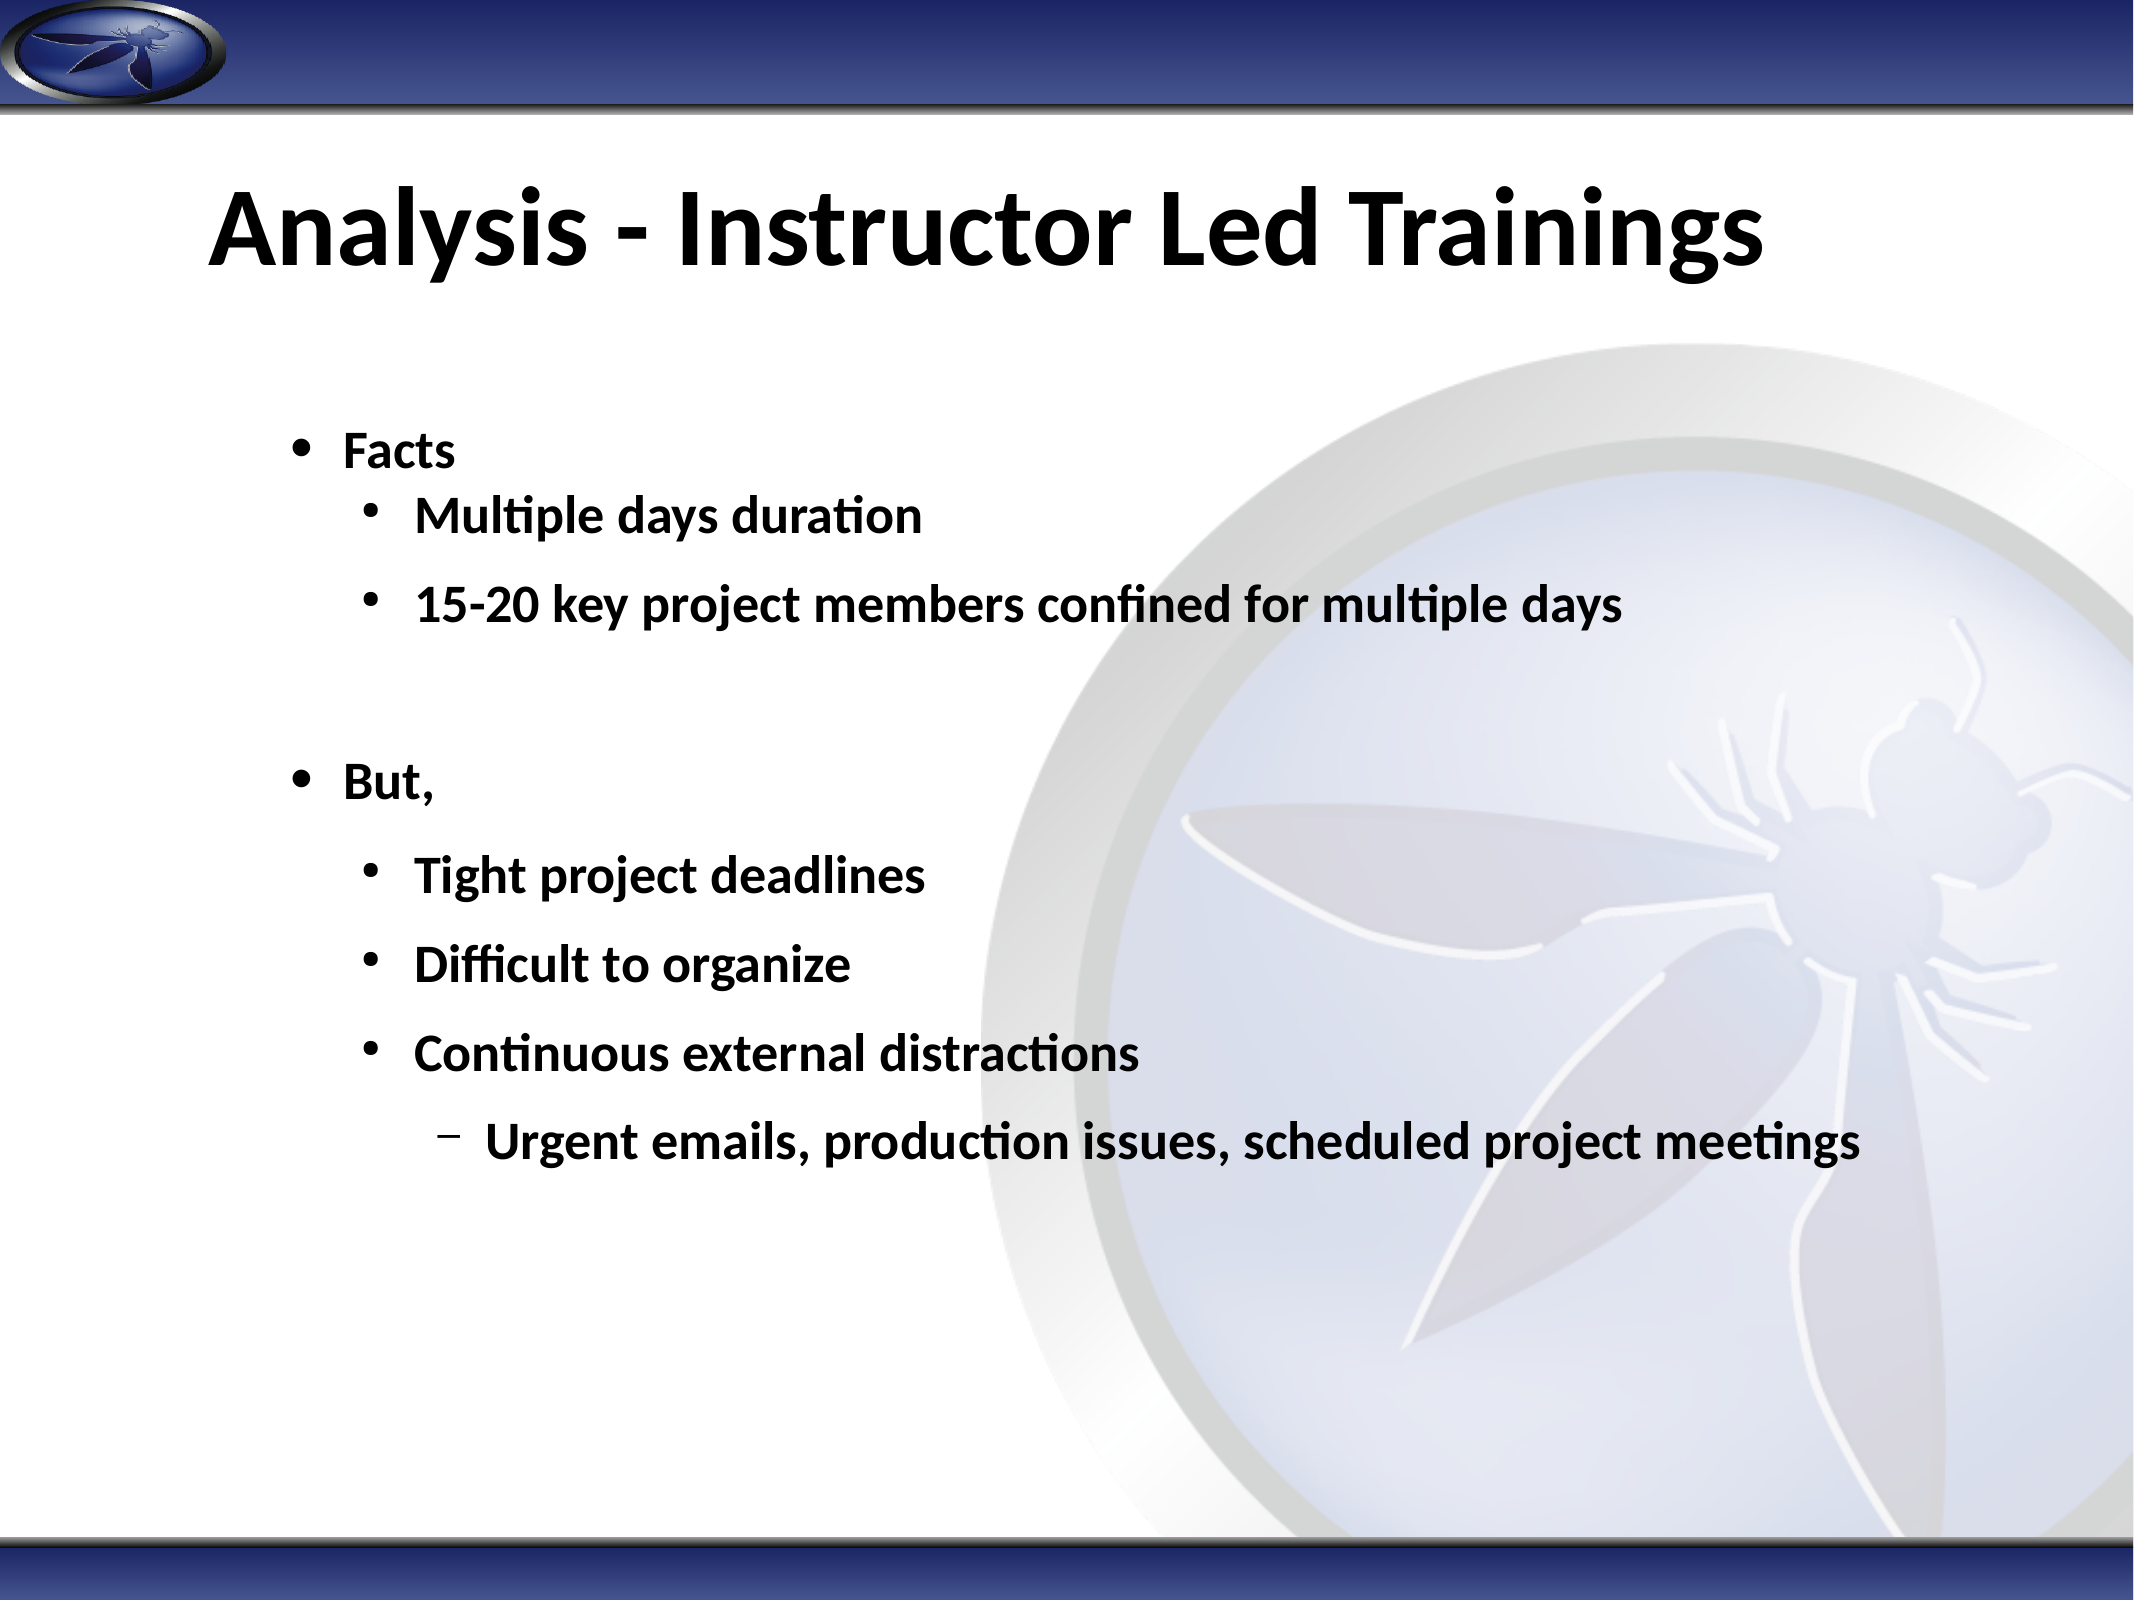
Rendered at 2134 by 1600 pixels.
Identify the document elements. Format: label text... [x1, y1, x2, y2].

title Analysis - Instructor Led Trainings [208, 125, 1925, 350]
list Facts Multiple days duration 15-20 key project members confined for multiple days But, Tight project deadlines Difficult to organize Continuous external distractions Urgent emails, production issues, scheduled project meetings [213, 407, 2038, 1447]
picture [981, 339, 2134, 1600]
picture [0, 0, 228, 104]
